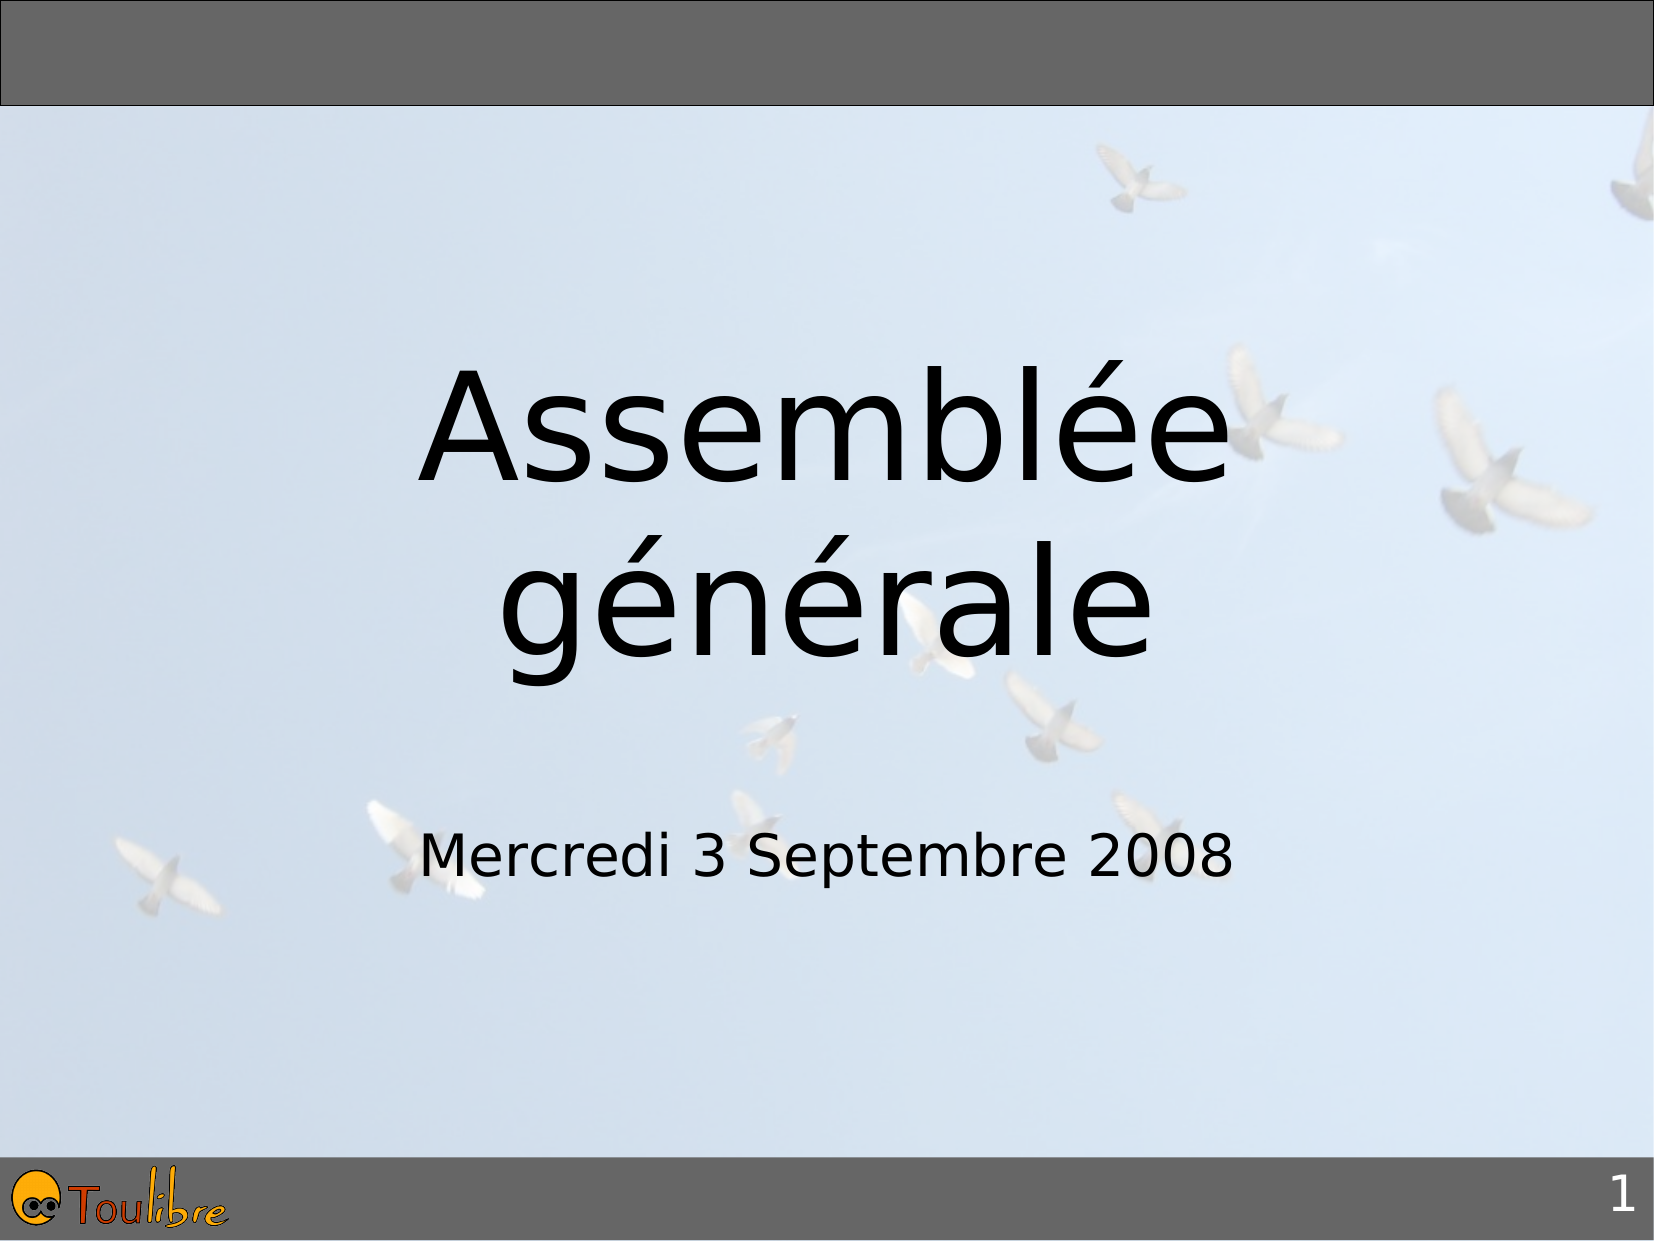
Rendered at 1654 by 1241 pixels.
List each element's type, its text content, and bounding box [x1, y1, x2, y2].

picture [11, 1165, 229, 1228]
text_box Assemblée générale Mercredi 3 Septembre 2008 [0, 334, 1654, 898]
